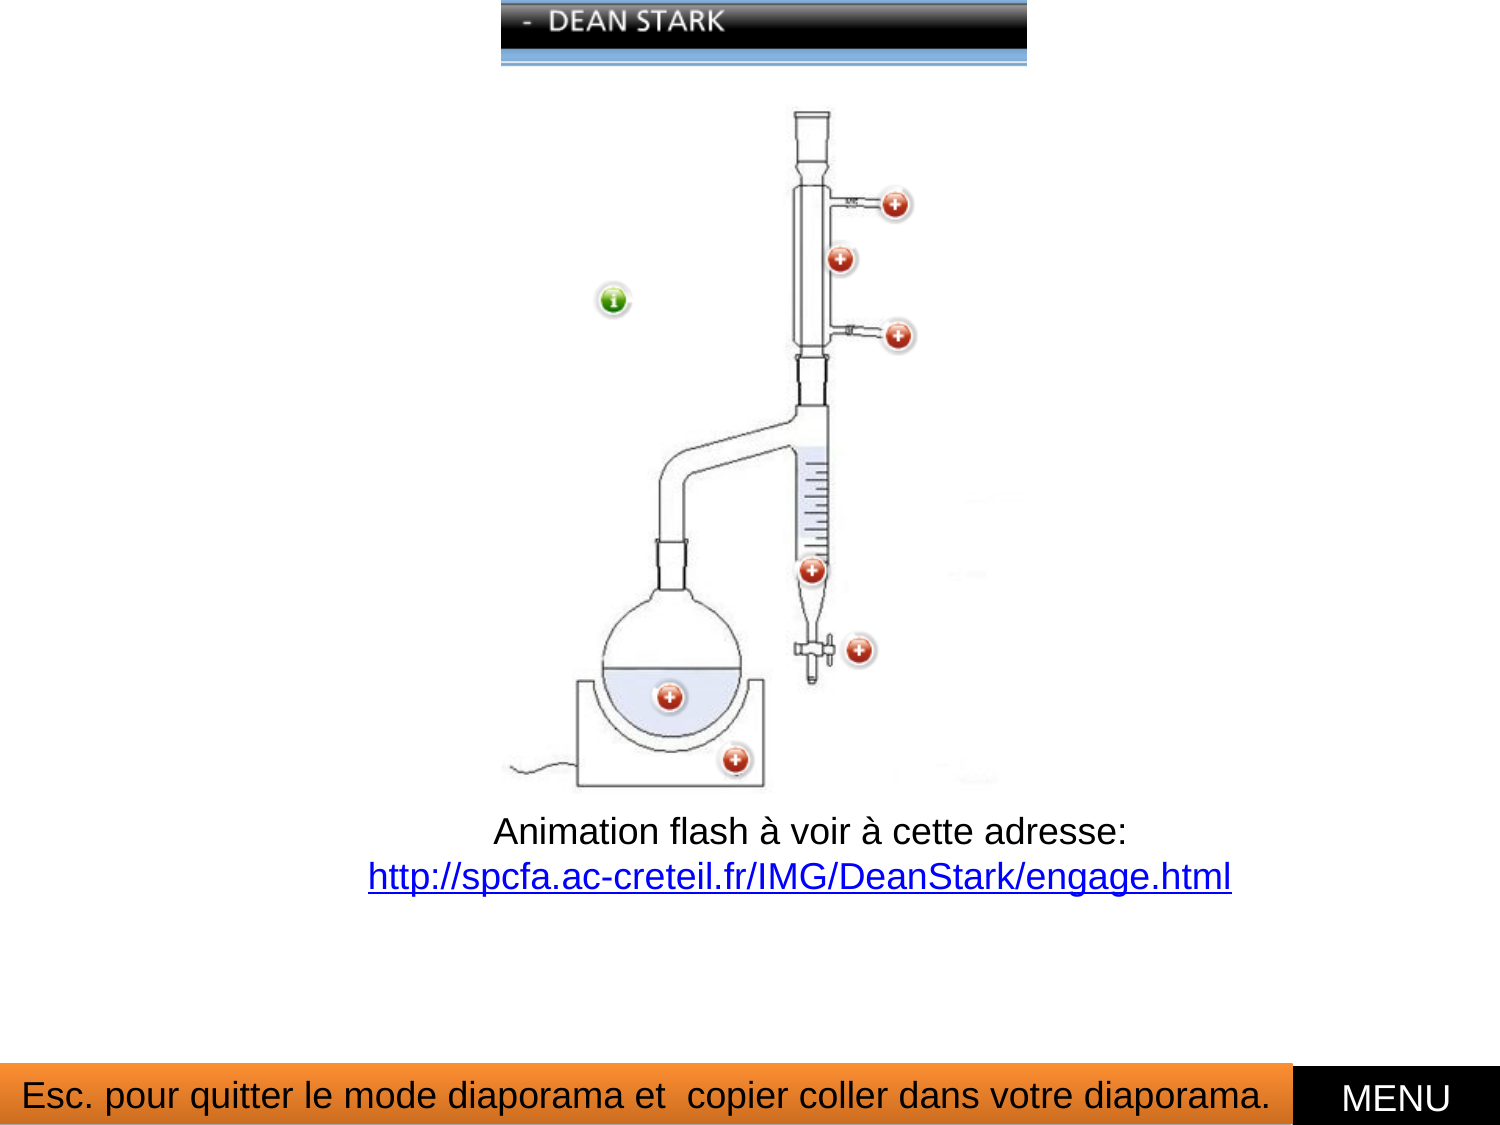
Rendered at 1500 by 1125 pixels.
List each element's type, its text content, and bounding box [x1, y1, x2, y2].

text_box Animation flash à voir à cette adresse: http://spcfa.ac-creteil.fr/IMG/DeanStark/engage.html [353, 799, 1279, 950]
picture [501, 0, 1027, 800]
text_box Esc. pour quitter le mode diaporama et copier coller dans votre diaporama. [0, 1063, 1293, 1124]
text_box MENU [1292, 1066, 1500, 1125]
